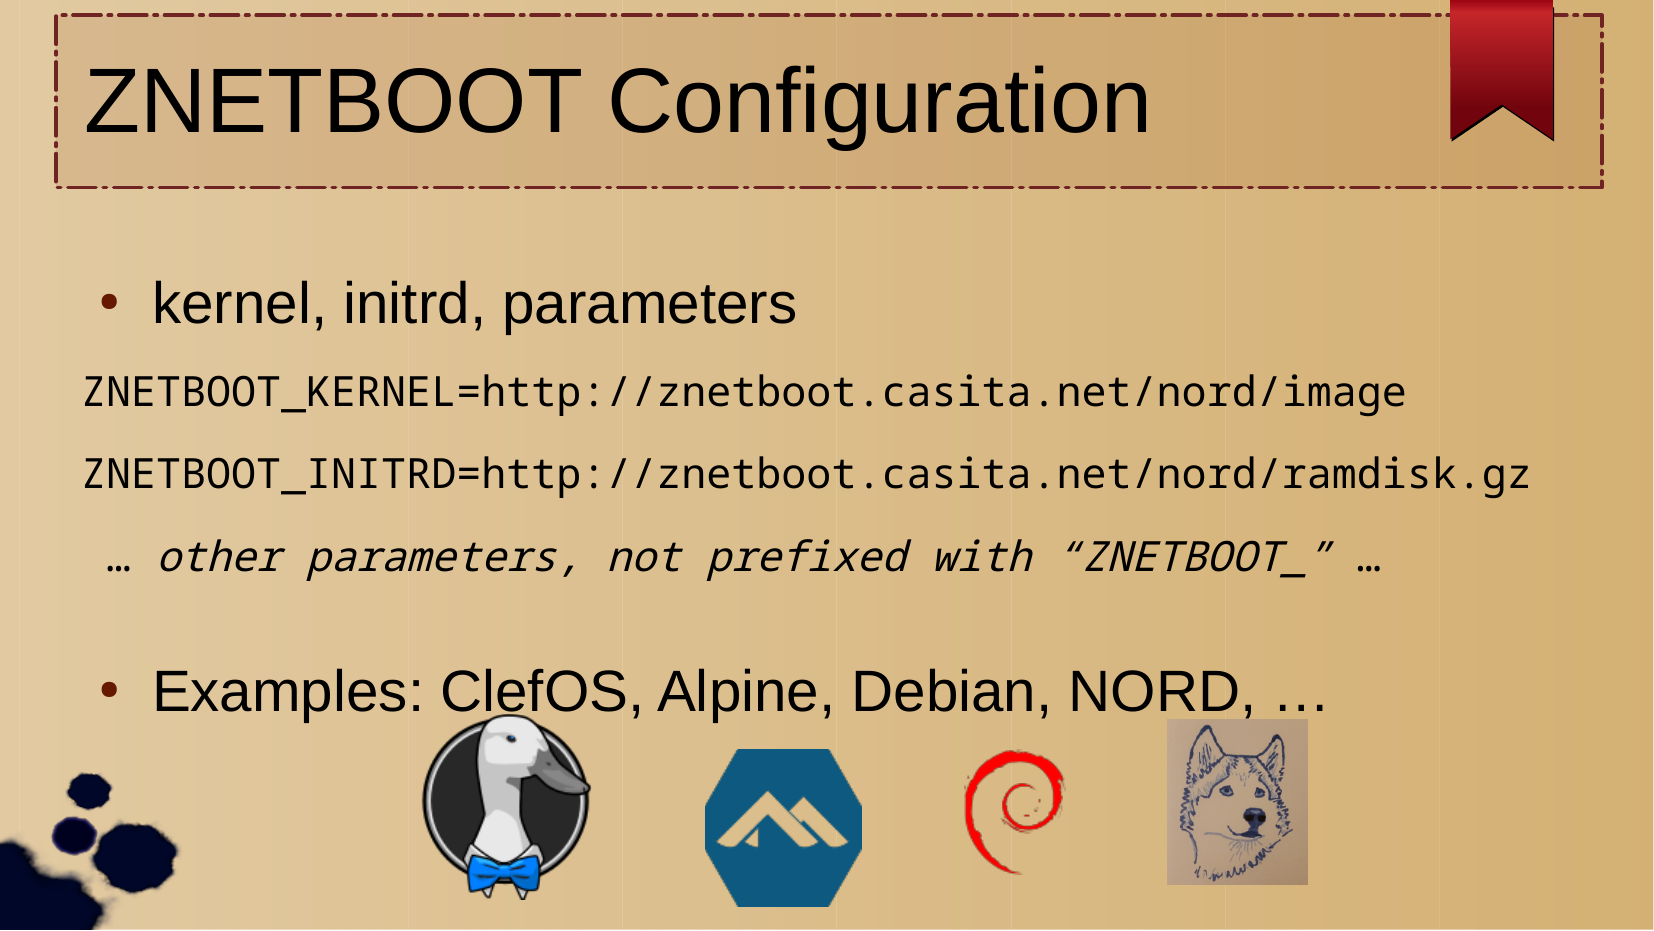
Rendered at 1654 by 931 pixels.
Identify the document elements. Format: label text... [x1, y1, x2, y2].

title ZNETBOOT Configuration [59, 11, 1441, 189]
picture [963, 749, 1066, 875]
list kernel, initrd, parameters ZNETBOOT_KERNEL=http://znetboot.casita.net/nord/image ZNETBOOT_INITRD=http://znetboot.casita.net/nord/ramdisk.gz … other parameters, not prefixed with “ZNETBOOT_” … Examples: ClefOS, Alpine, Debian, NORD, … [81, 270, 1570, 811]
picture [1167, 719, 1308, 886]
picture [705, 749, 862, 907]
picture [415, 714, 601, 901]
